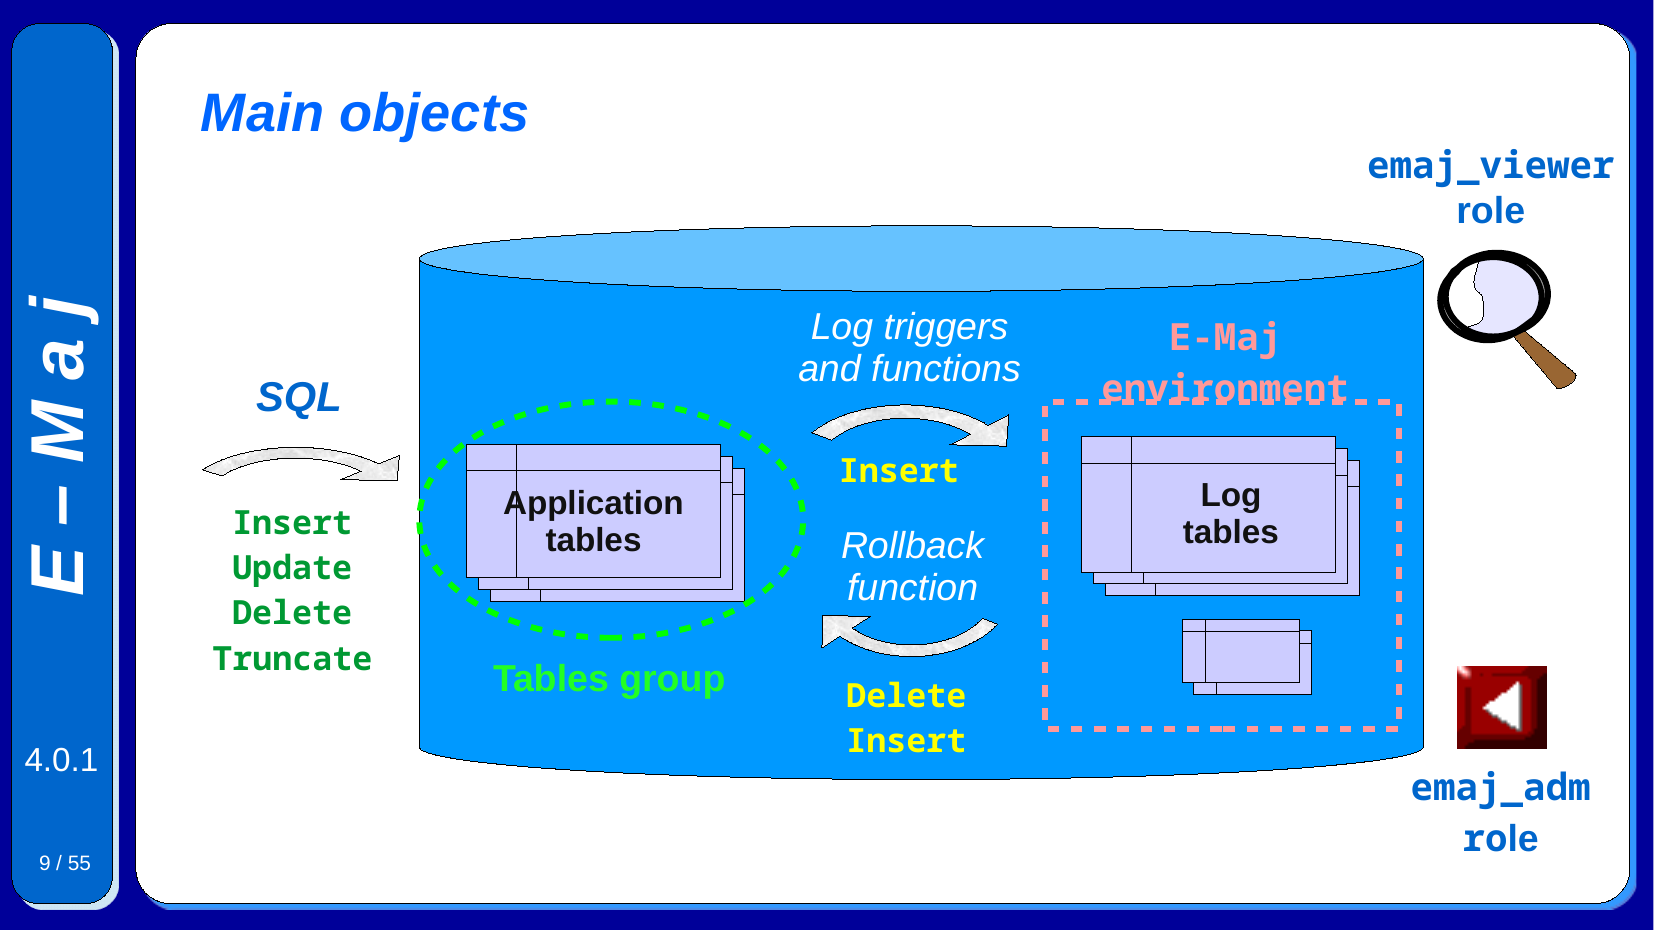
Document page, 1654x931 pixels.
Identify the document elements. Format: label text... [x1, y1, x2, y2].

text_box emaj_adm role [1395, 752, 1609, 859]
text_box Delete Insert [802, 664, 1010, 759]
text_box E-Maj environment [1086, 303, 1369, 406]
text_box Insert Update Delete Truncate [183, 491, 402, 661]
text_box Tables group [478, 649, 768, 707]
text_box Insert [817, 439, 981, 494]
text_box Log triggers and functions [761, 298, 1058, 398]
text_box [202, 447, 400, 481]
picture [1457, 666, 1547, 749]
text_box emaj_viewer role [1352, 131, 1630, 233]
text_box SQL [194, 366, 404, 428]
text_box [419, 260, 1424, 780]
text_box Application tables [448, 476, 739, 569]
text_box [1440, 252, 1577, 389]
title Main objects [200, 34, 1575, 191]
text_box Log tables [1138, 468, 1323, 561]
text_box Rollback function [755, 516, 1070, 616]
